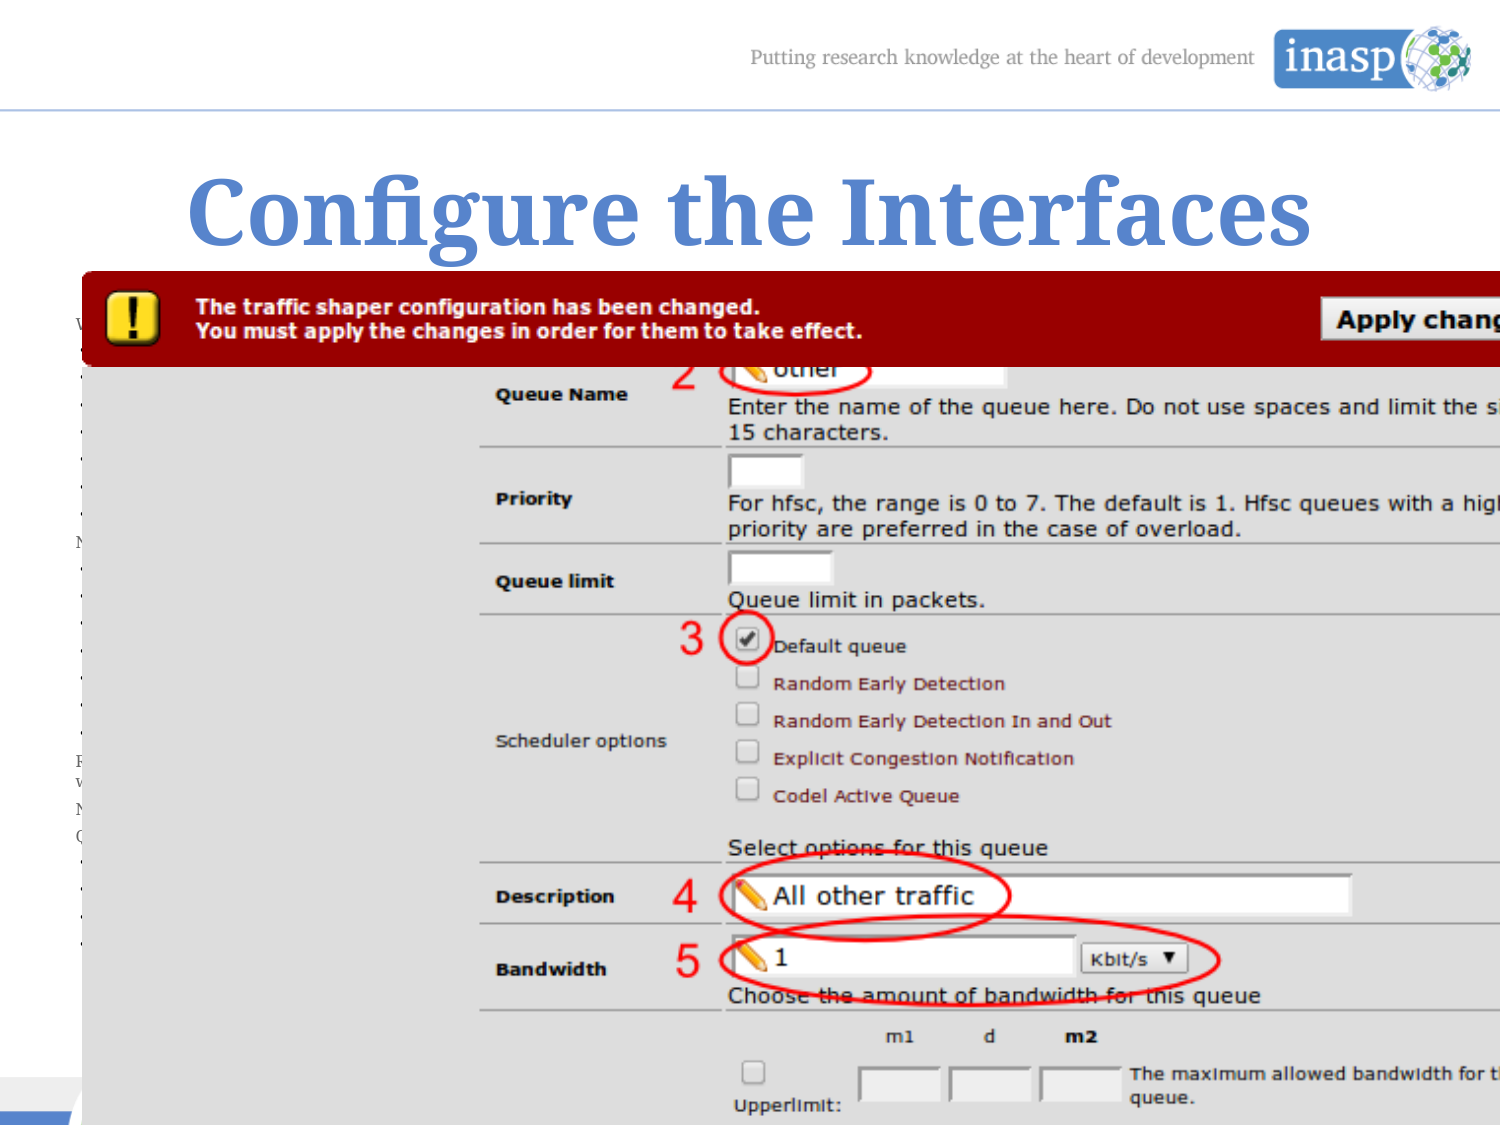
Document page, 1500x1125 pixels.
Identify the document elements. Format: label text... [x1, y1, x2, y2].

title Configure the Interfaces [75, 129, 1426, 313]
picture [0, 0, 1500, 1125]
